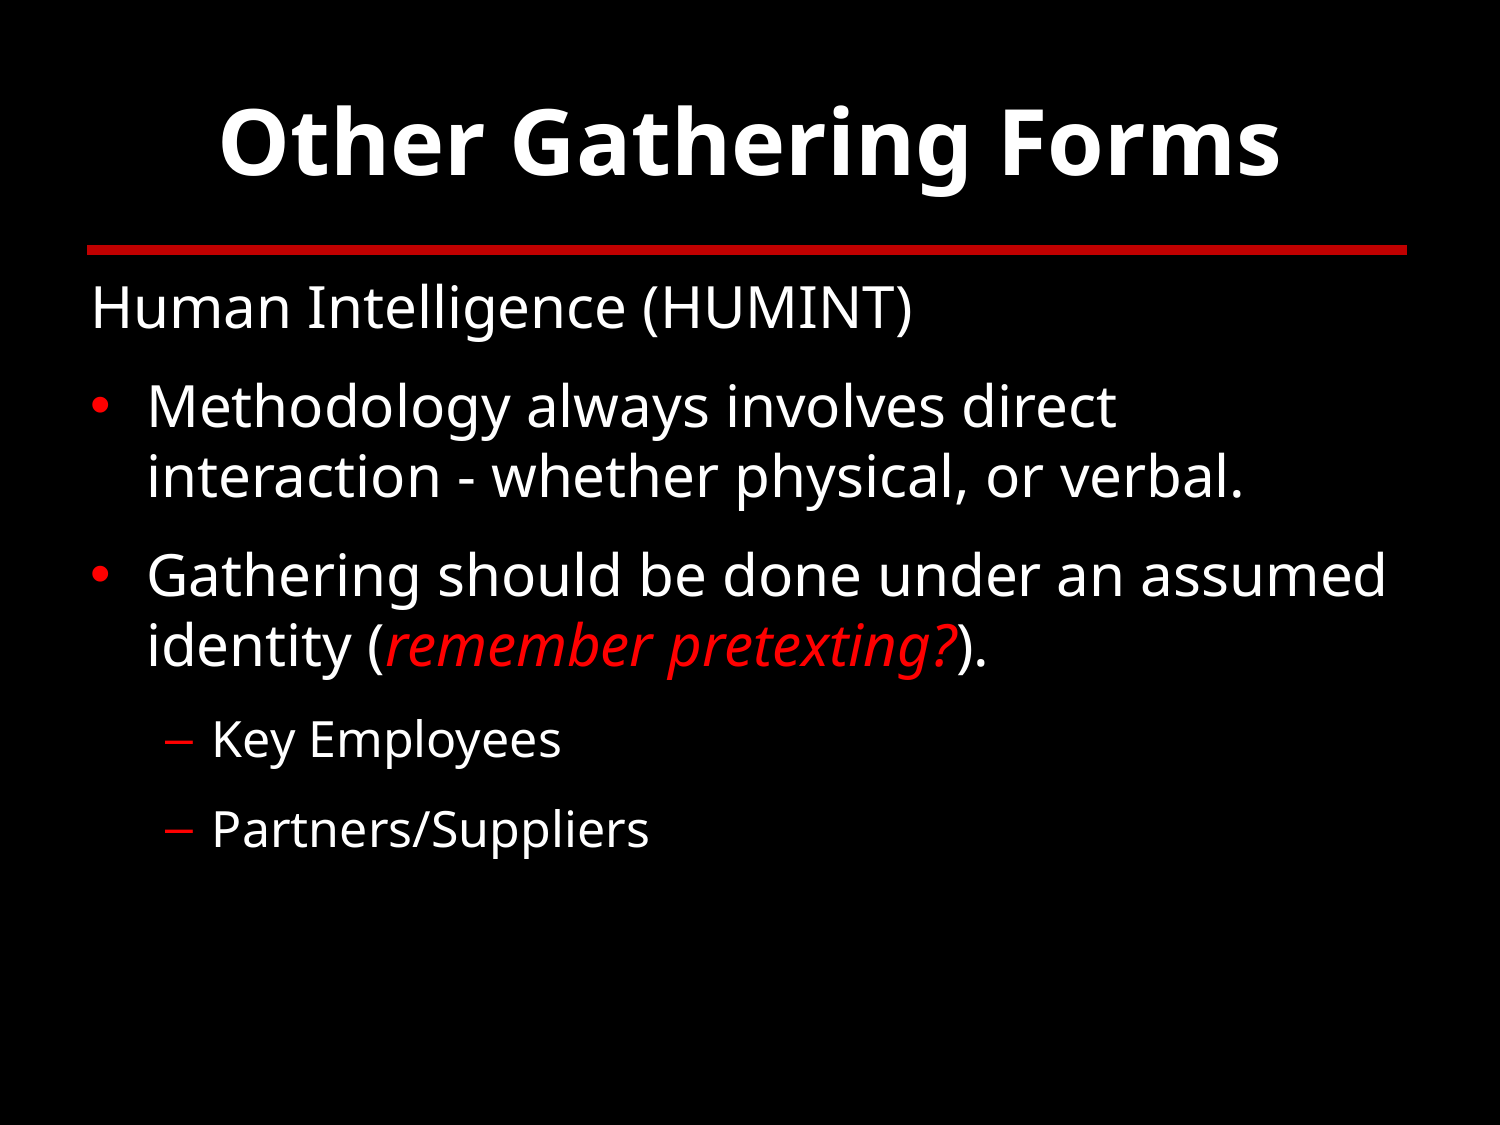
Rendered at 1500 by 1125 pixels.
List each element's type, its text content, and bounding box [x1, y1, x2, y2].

title Other Gathering Forms [75, 45, 1425, 233]
list Human Intelligence (HUMINT) Methodology always involves direct interaction - whether physical, or verbal. Gathering should be done under an assumed identity (remember pretexting?). Key Employees Partners/Suppliers [75, 262, 1425, 1005]
